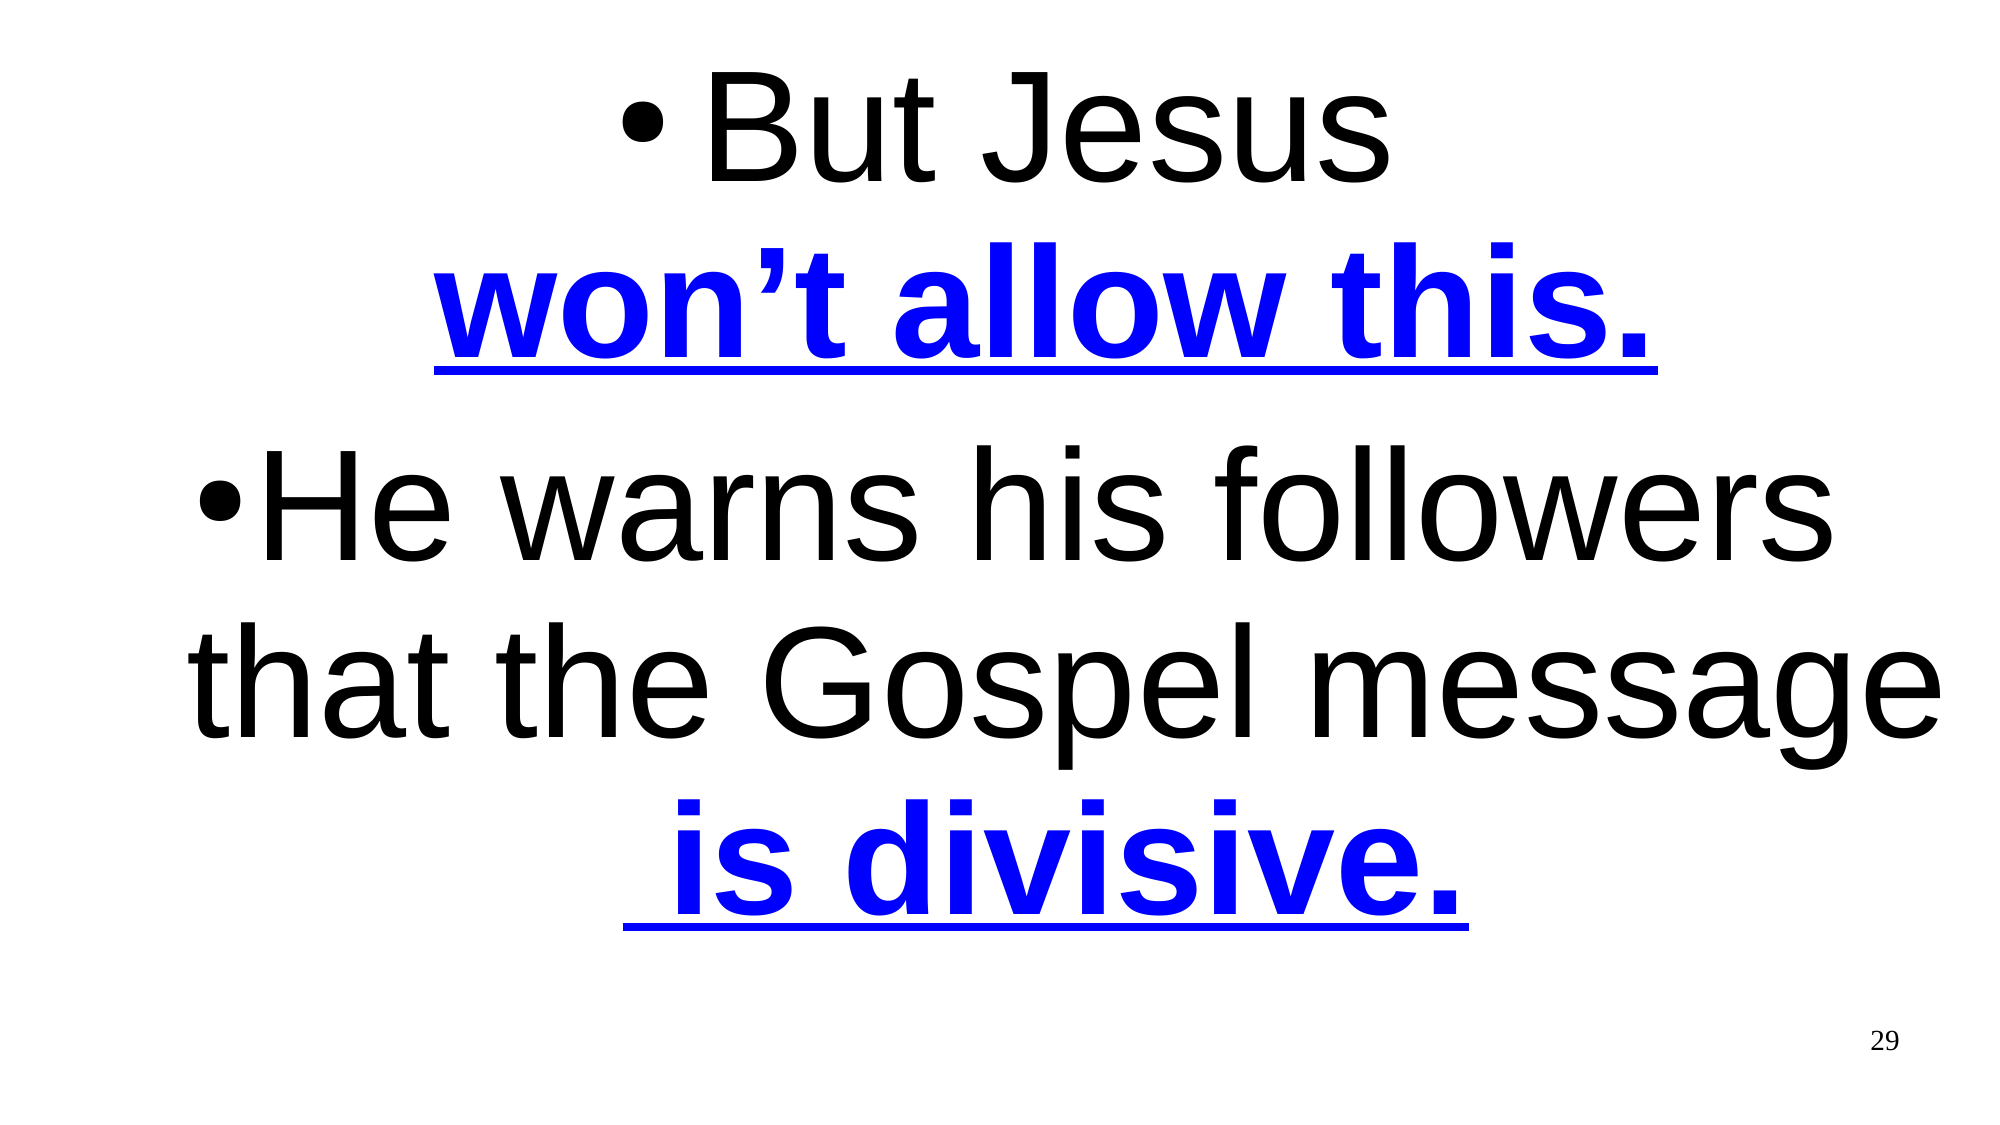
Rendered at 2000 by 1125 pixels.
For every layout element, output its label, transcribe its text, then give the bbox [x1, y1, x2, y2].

list But Jesus won’t allow this. He warns his followers that the Gospel message is divisive. [37, 37, 1988, 1088]
